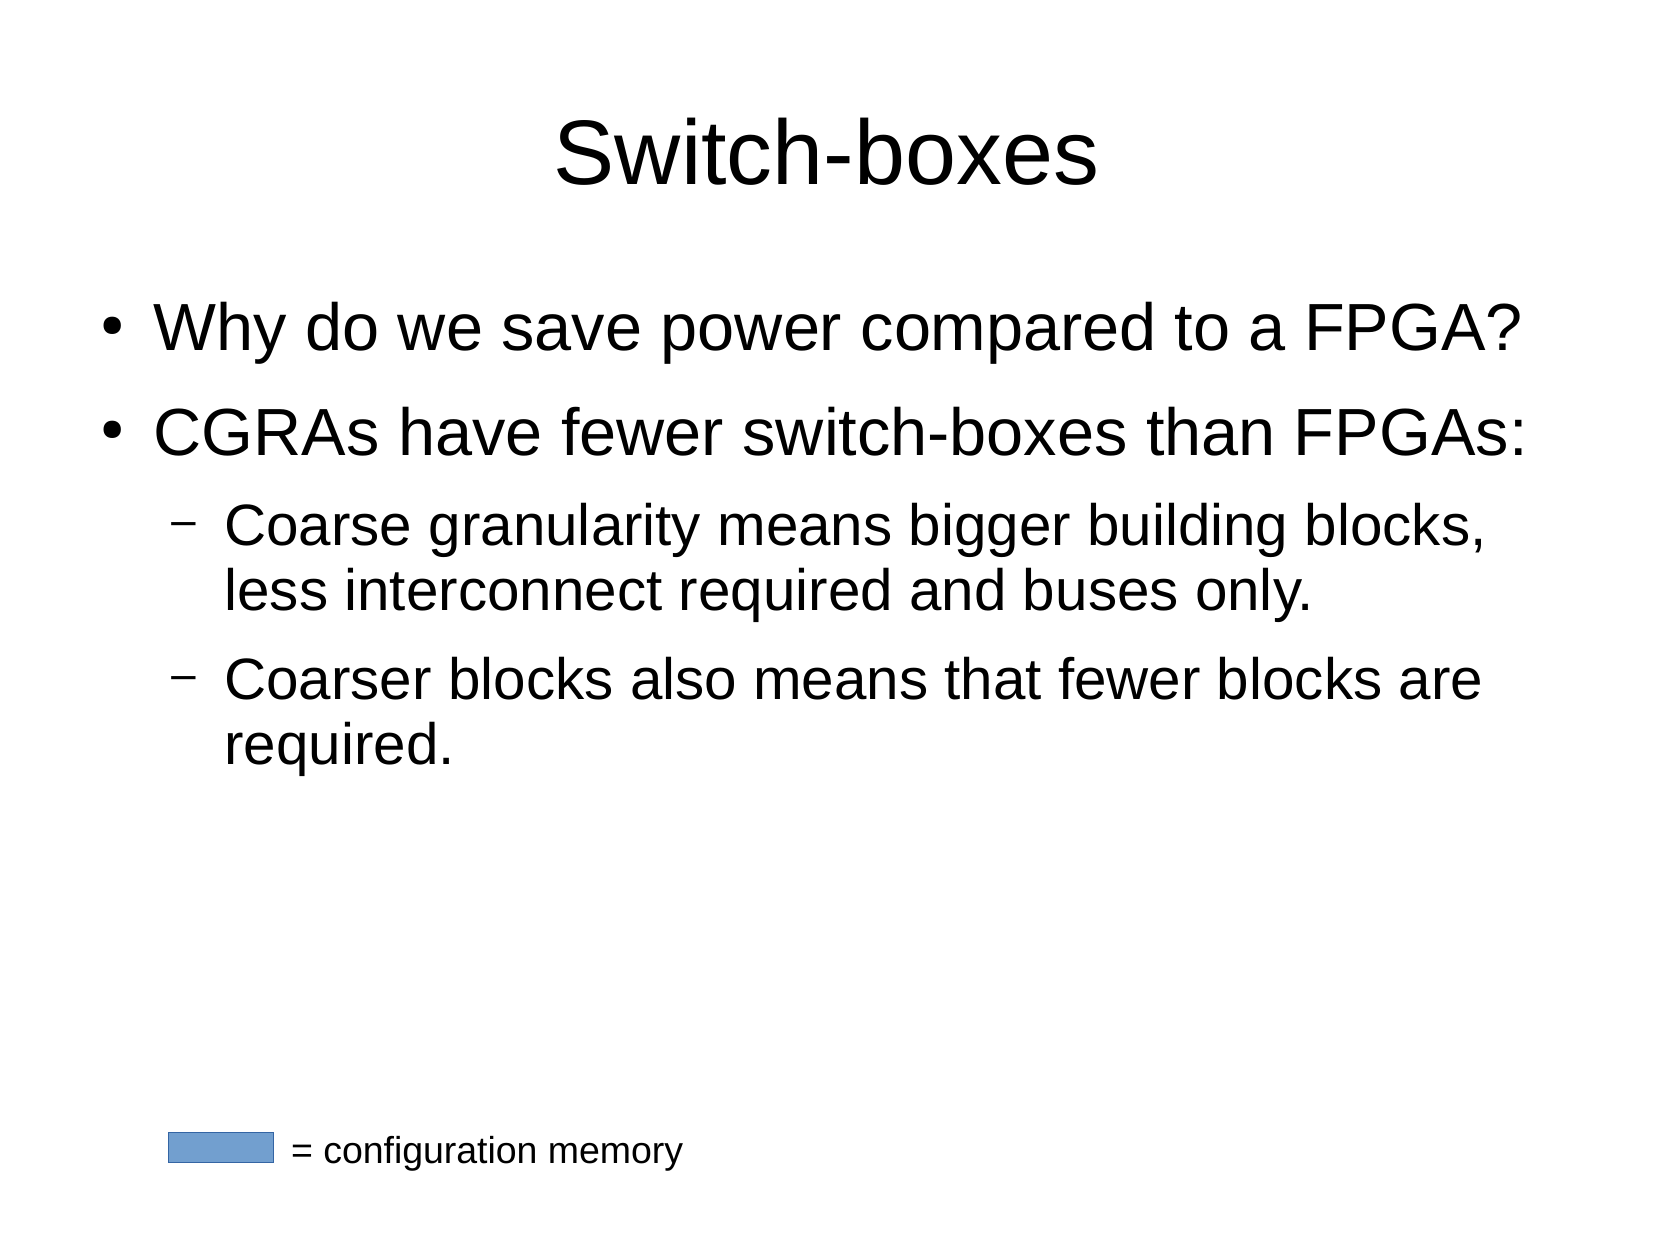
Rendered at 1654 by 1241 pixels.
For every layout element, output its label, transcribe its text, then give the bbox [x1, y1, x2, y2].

list Why do we save power compared to a FPGA? CGRAs have fewer switch-boxes than FPGAs: Coarse granularity means bigger building blocks, less interconnect required and buses only. Coarser blocks also means that fewer blocks are required. [82, 290, 1571, 1010]
title Switch-boxes [82, 49, 1571, 257]
text_box [168, 1132, 274, 1163]
text_box = configuration memory [276, 1121, 772, 1221]
